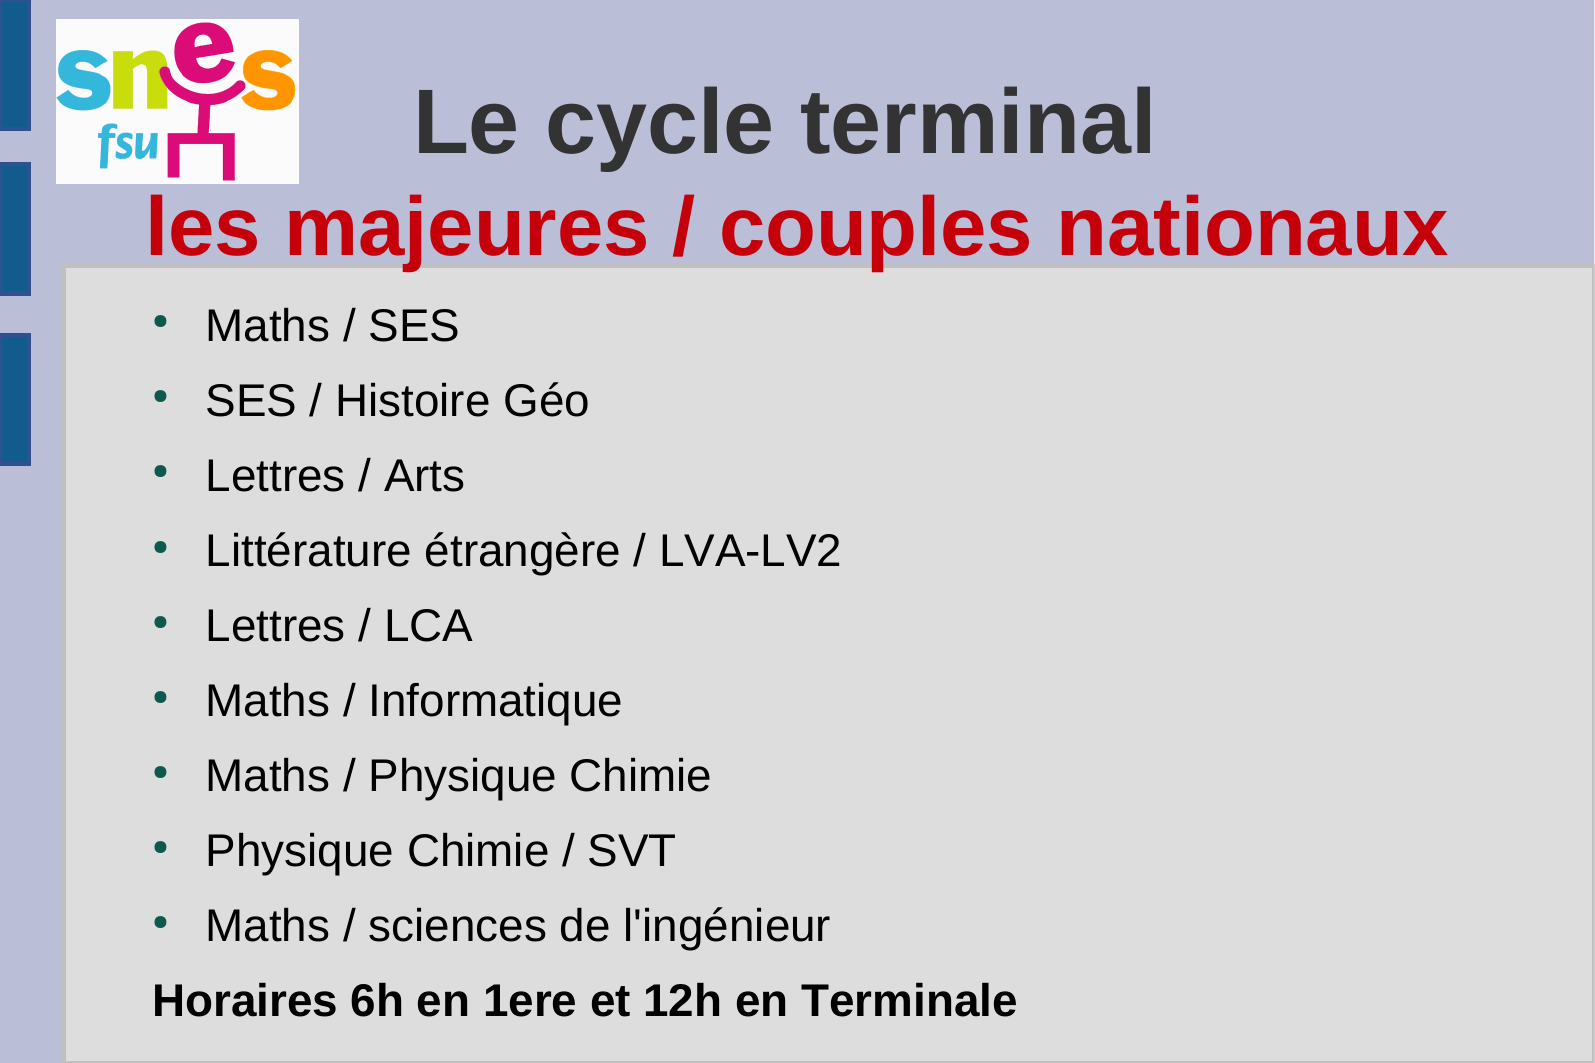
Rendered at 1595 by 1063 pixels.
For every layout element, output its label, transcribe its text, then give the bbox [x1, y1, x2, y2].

list Maths / SES SES / Histoire Géo Lettres / Arts Littérature étrangère / LVA-LV2 Lettres / LCA Maths / Informatique Maths / Physique Chimie Physique Chimie / SVT Maths / sciences de l'ingénieur Horaires 6h en 1ere et 12h en Terminale [117, 295, 1479, 1041]
title Le cycle terminal les majeures / couples nationaux [117, 60, 1479, 273]
picture [56, 19, 299, 184]
